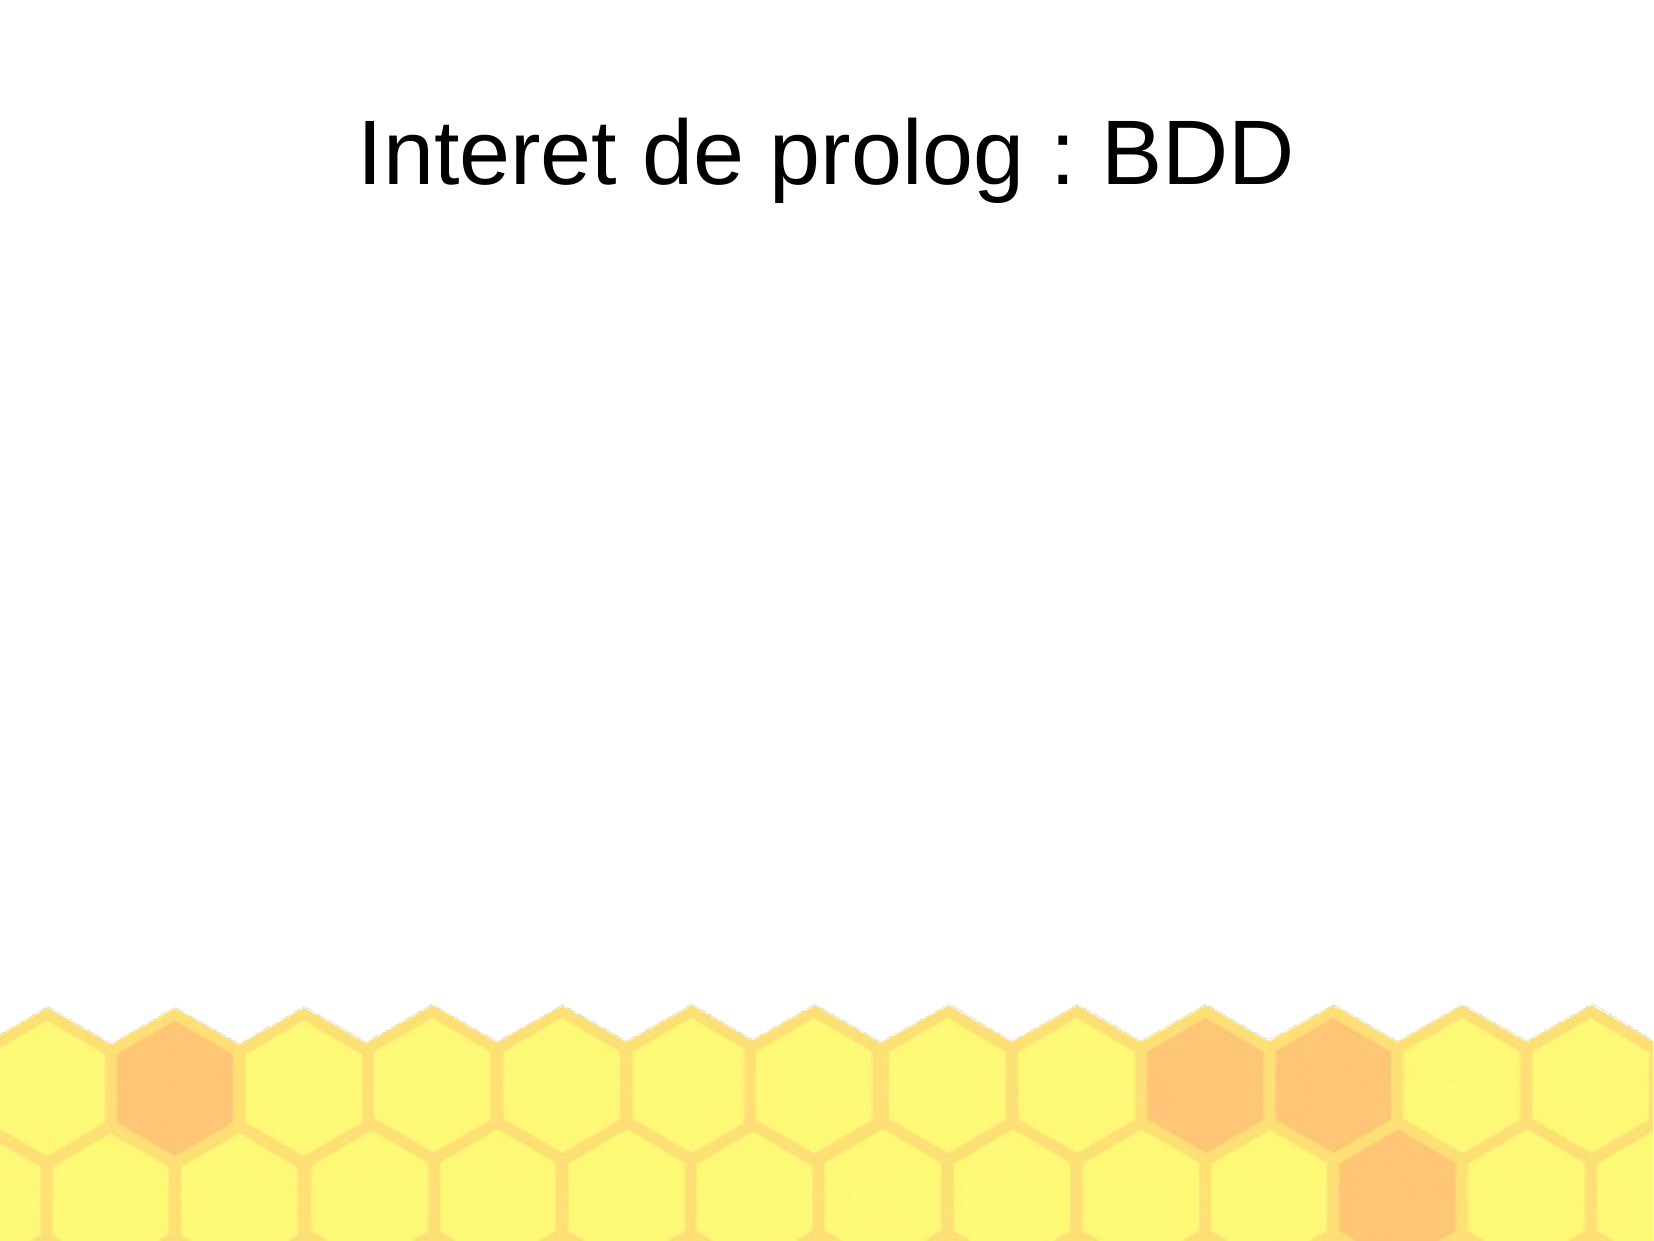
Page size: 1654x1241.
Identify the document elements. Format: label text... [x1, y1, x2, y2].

picture [0, 1001, 1654, 1241]
title Interet de prolog : BDD [82, 49, 1571, 257]
